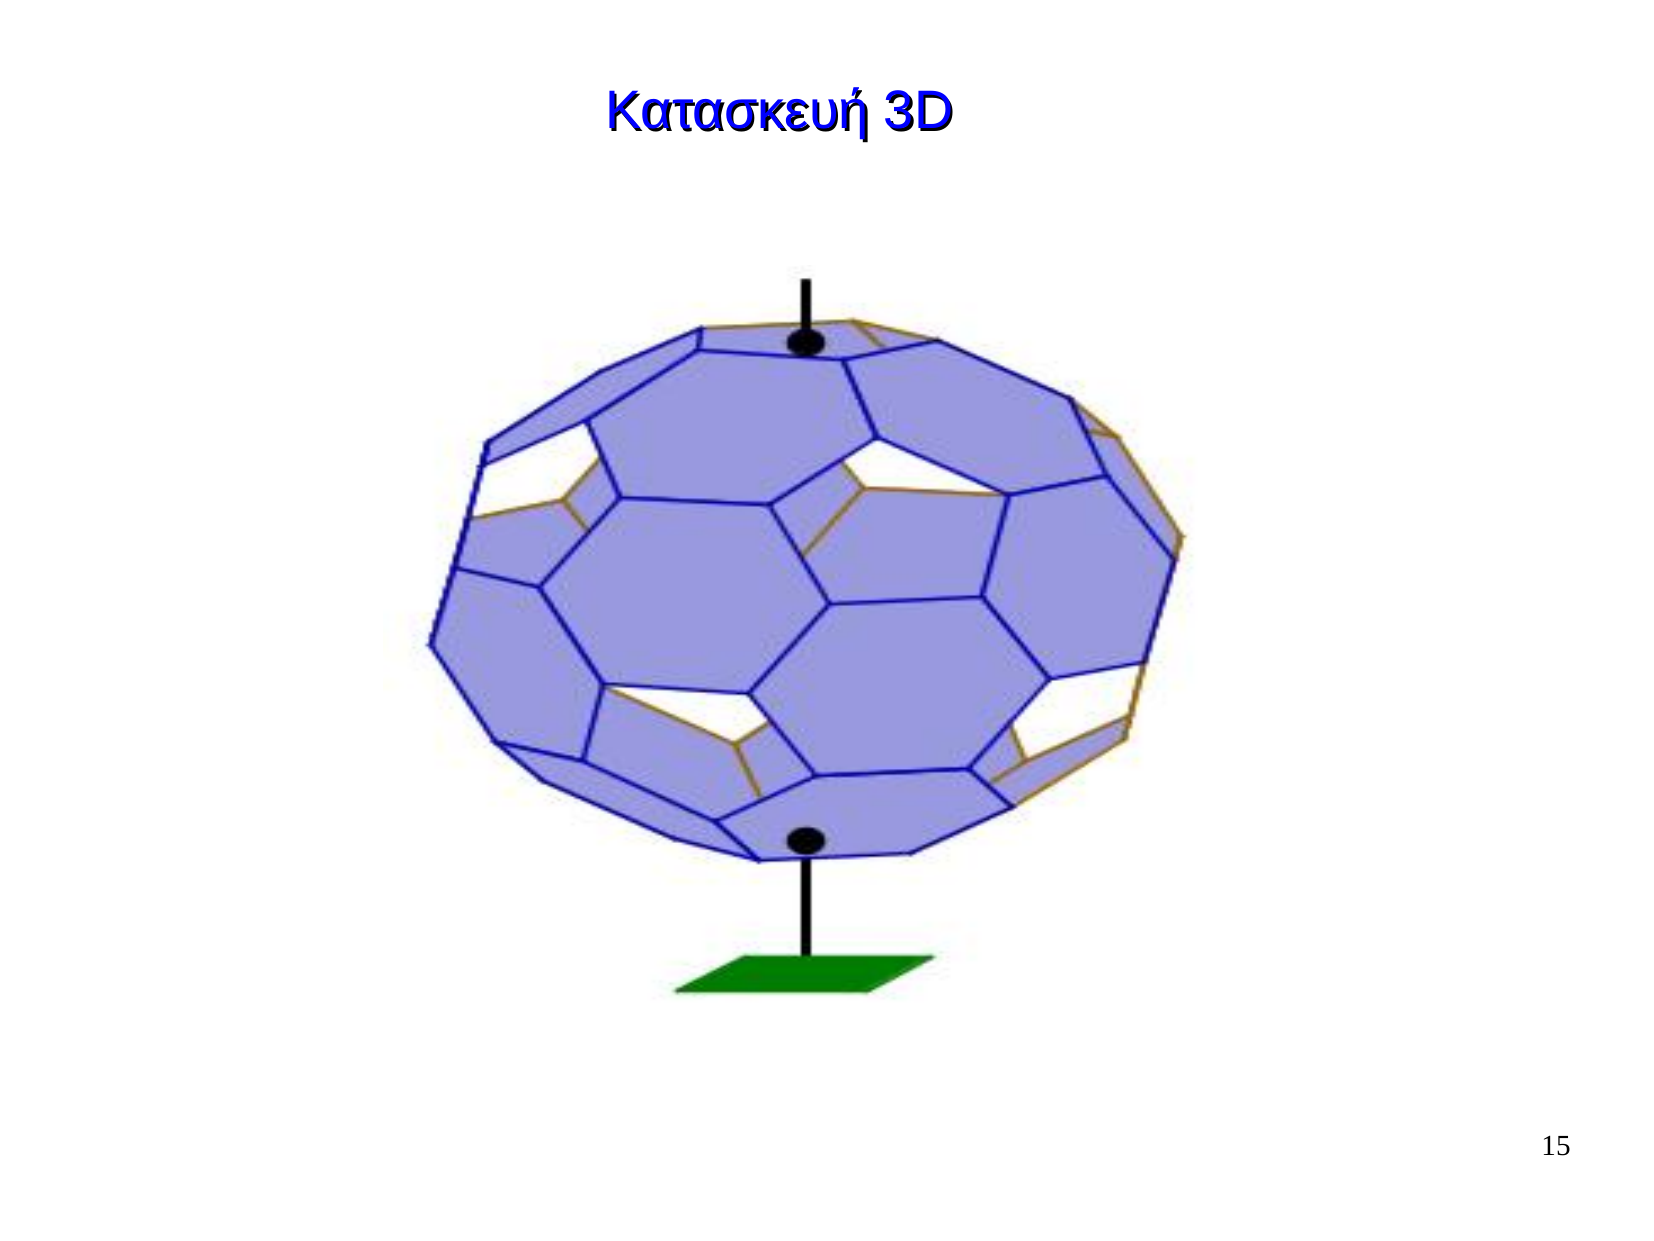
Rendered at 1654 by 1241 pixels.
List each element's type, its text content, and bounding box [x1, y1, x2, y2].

picture [383, 265, 1211, 1005]
text_box Κατασκευή 3D [590, 72, 1048, 148]
